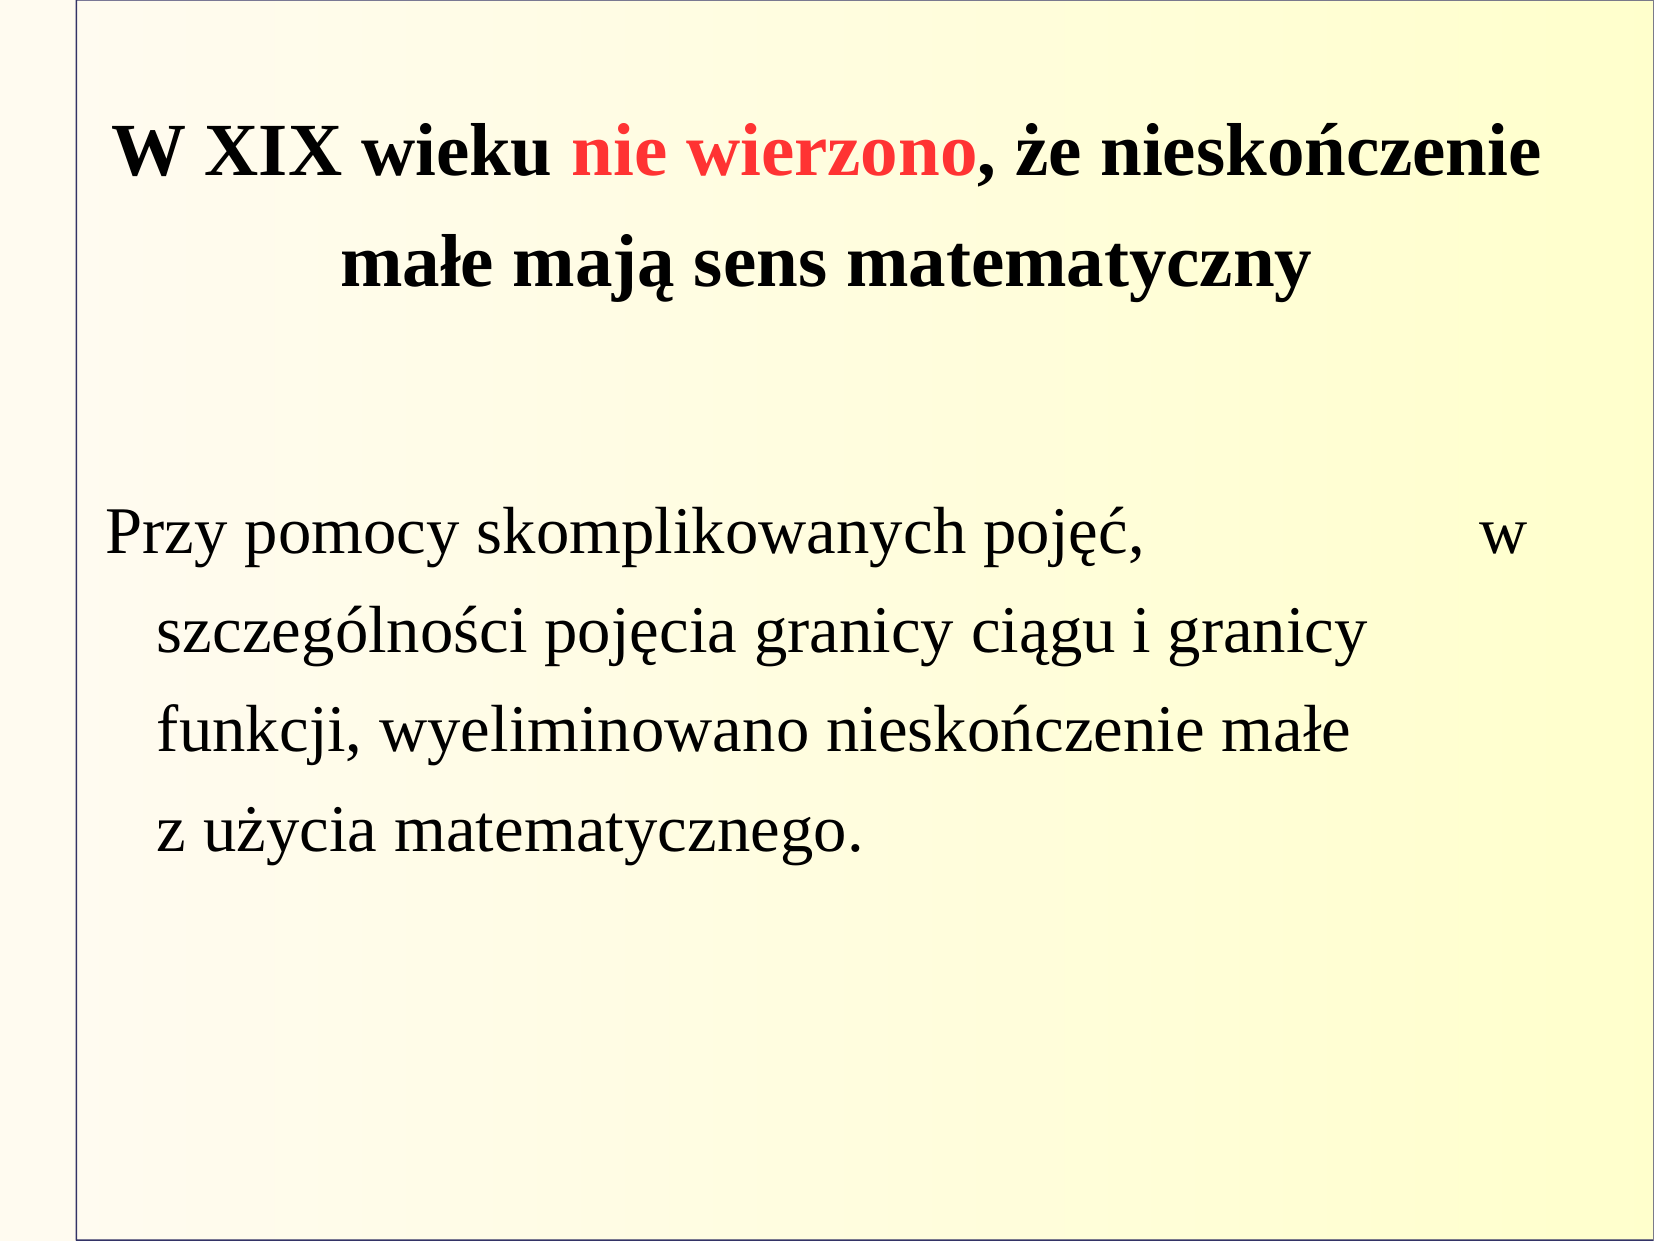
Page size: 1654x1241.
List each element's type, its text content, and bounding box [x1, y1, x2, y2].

list Przy pomocy skomplikowanych pojęć, w szczególności pojęcia granicy ciągu i granicy funkcji, wyeliminowano nieskończenie małe z użycia matematycznego. [88, 236, 1571, 1241]
picture [0, 0, 75, 1241]
title W XIX wieku nie wierzono, że nieskończenie małe mają sens matematyczny [82, 0, 1571, 384]
